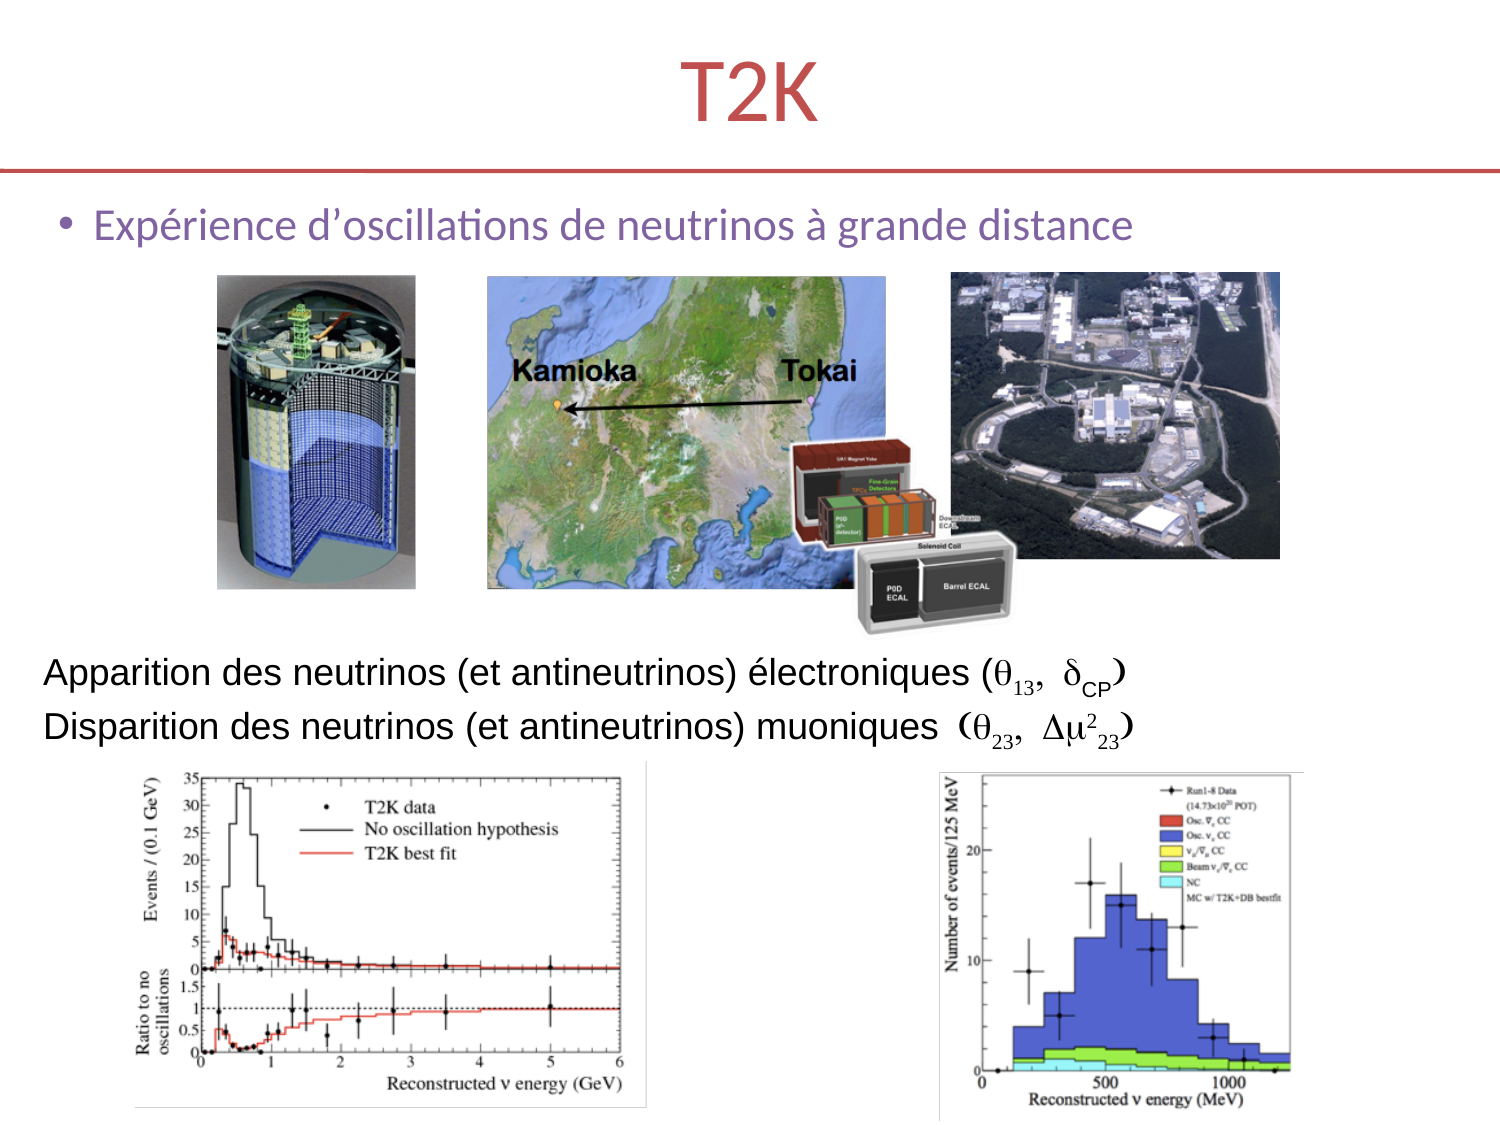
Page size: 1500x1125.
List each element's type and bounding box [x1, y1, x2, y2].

picture [135, 761, 1304, 1121]
picture [217, 272, 1280, 642]
